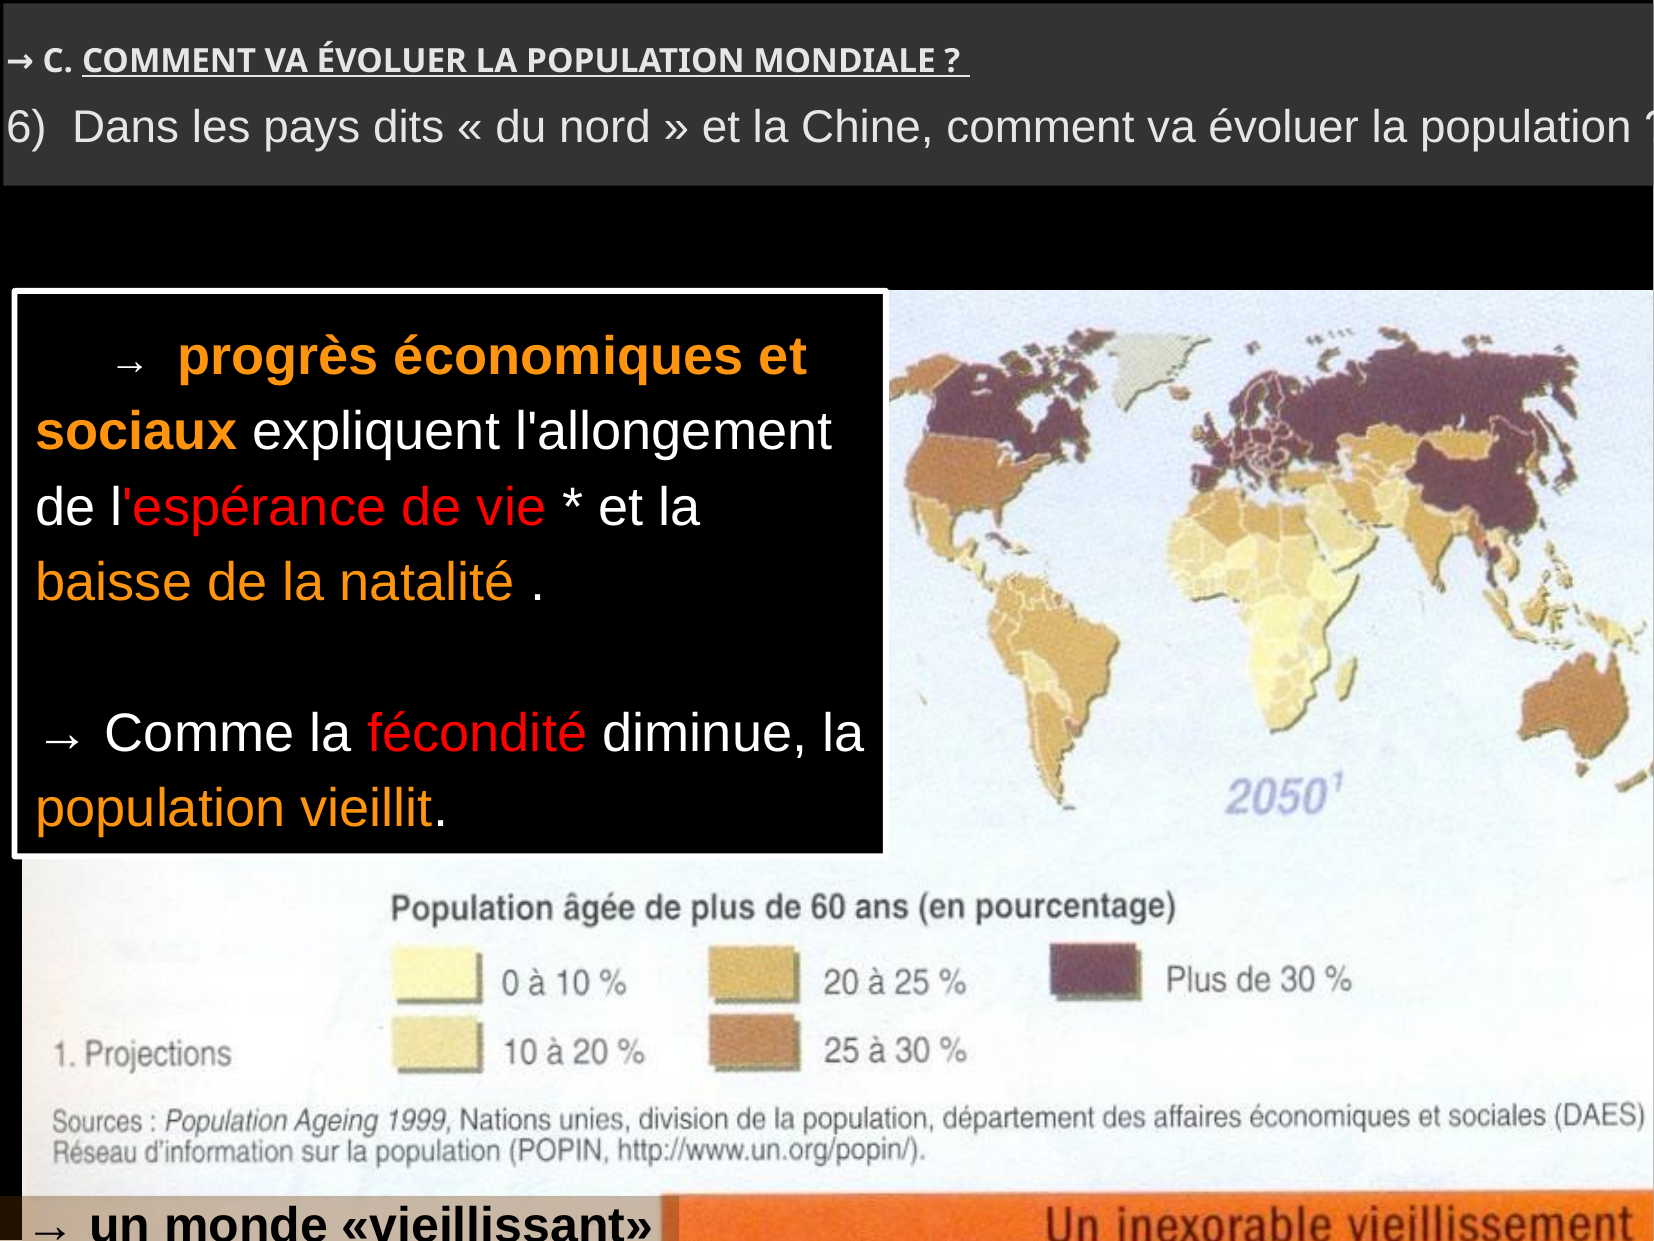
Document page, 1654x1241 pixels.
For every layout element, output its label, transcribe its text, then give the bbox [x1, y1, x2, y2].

picture [22, 290, 1654, 1241]
text_box → progrès économiques et sociaux expliquent l'allongement de l'espérance de vie * et la baisse de la natalité . → Comme la fécondité diminue, la population vieillit. [14, 290, 886, 857]
text_box → un monde «vieillissant» [0, 1195, 680, 1241]
text_box → C. COMMENT VA ÉVOLUER LA POPULATION MONDIALE ? 6) Dans les pays dits « du nord » et la Chine, comment va évoluer la population ? [3, 3, 1654, 186]
